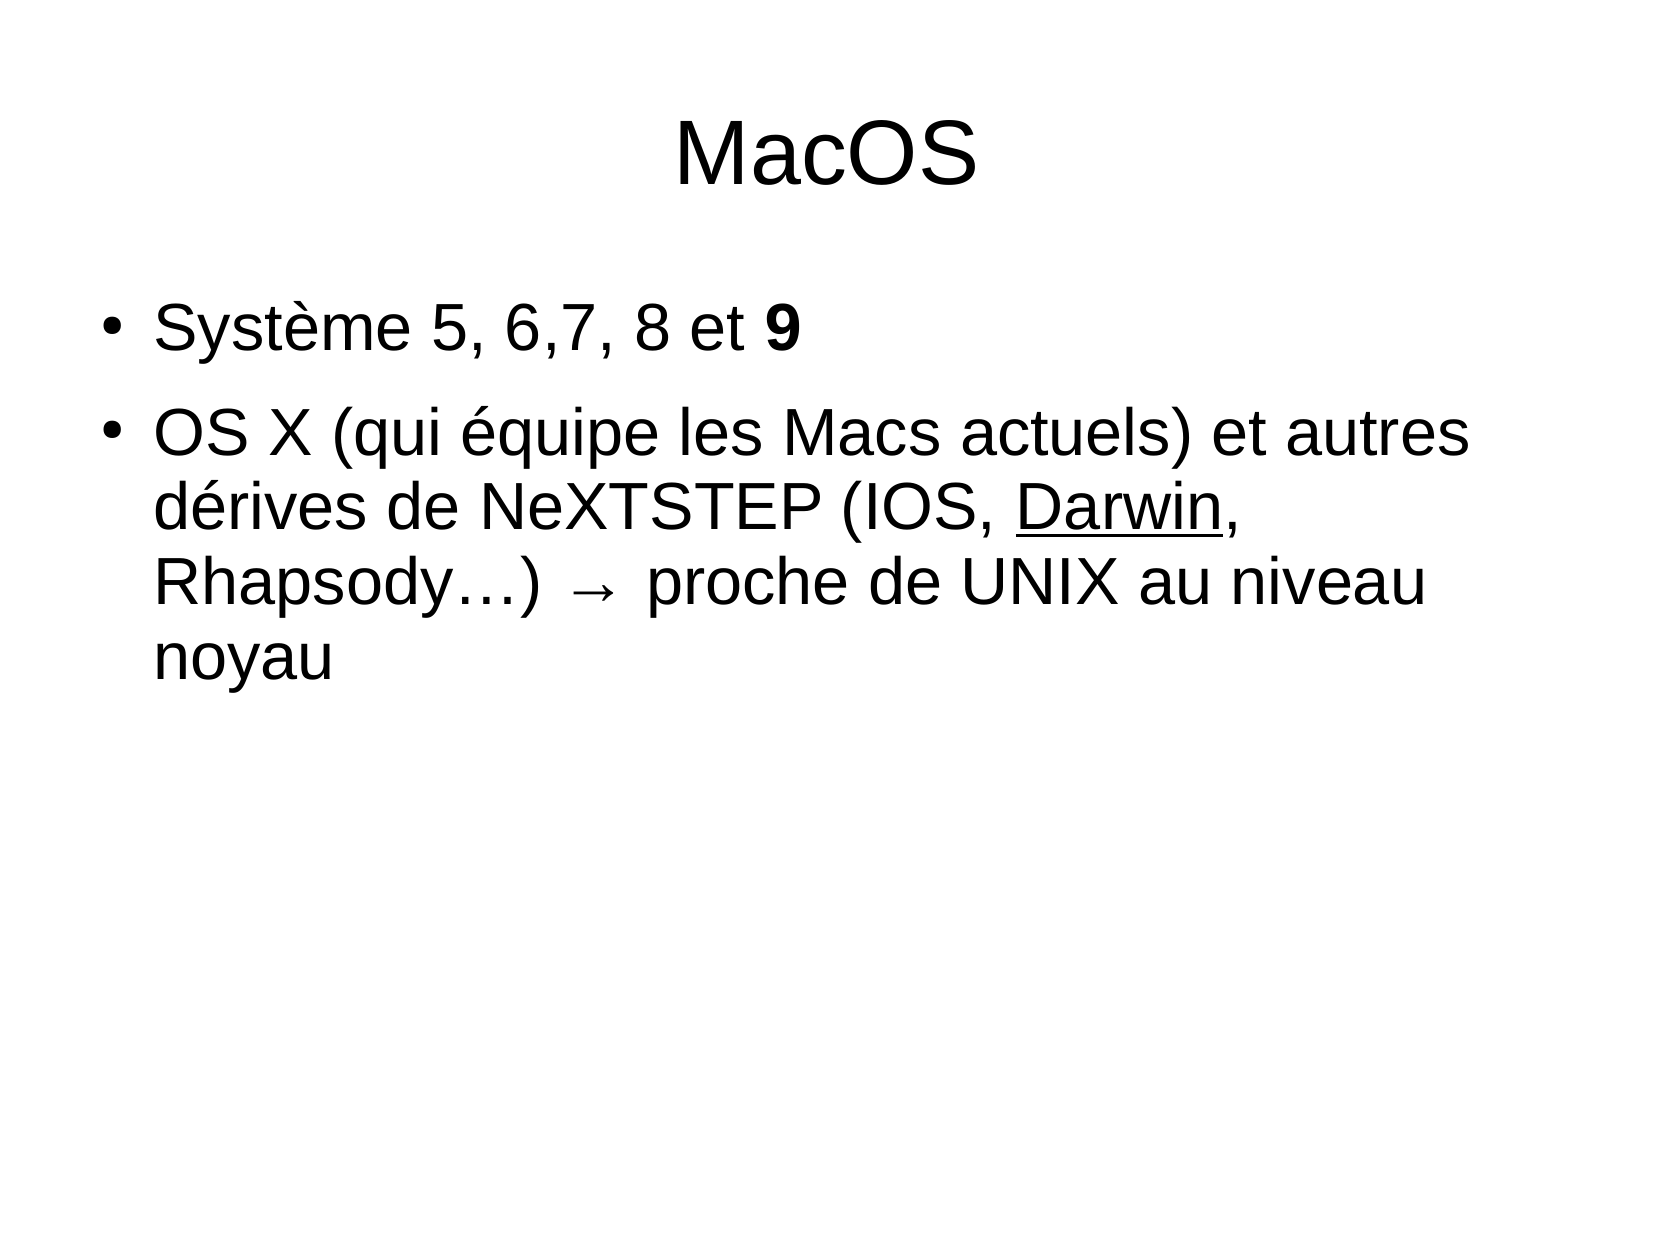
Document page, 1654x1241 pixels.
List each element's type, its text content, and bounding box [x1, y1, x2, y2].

list Système 5, 6,7, 8 et 9 OS X (qui équipe les Macs actuels) et autres dérives de NeXTSTEP (IOS, Darwin, Rhapsody…) → proche de UNIX au niveau noyau [82, 290, 1571, 1010]
title MacOS [82, 49, 1571, 257]
